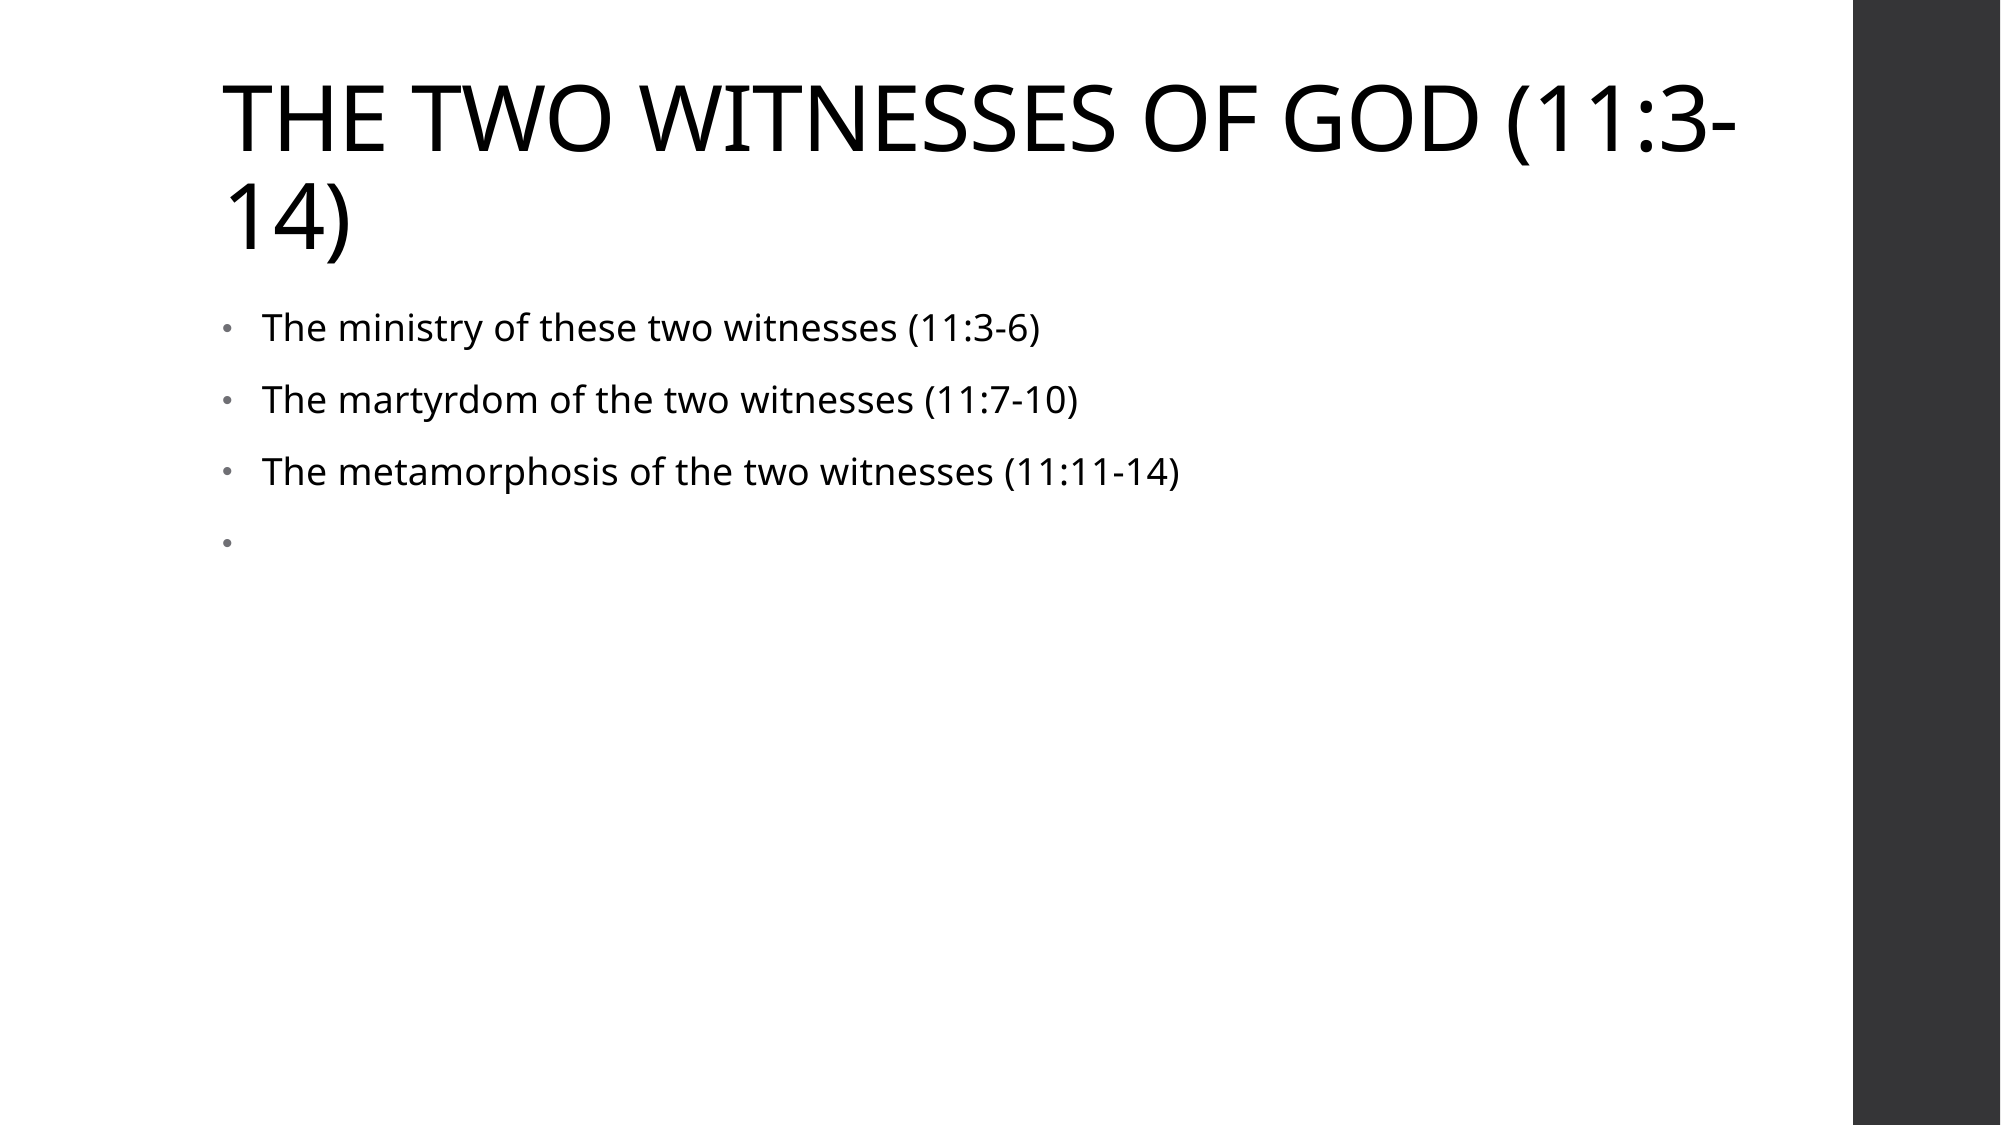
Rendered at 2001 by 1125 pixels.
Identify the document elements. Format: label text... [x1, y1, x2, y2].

list The ministry of these two witnesses (11:3-6) The martyrdom of the two witnesses (11:7-10) The metamorphosis of the two witnesses (11:11-14) [206, 299, 1617, 1014]
title THE TWO WITNESSES OF GOD (11:3-14) [206, 60, 1797, 278]
